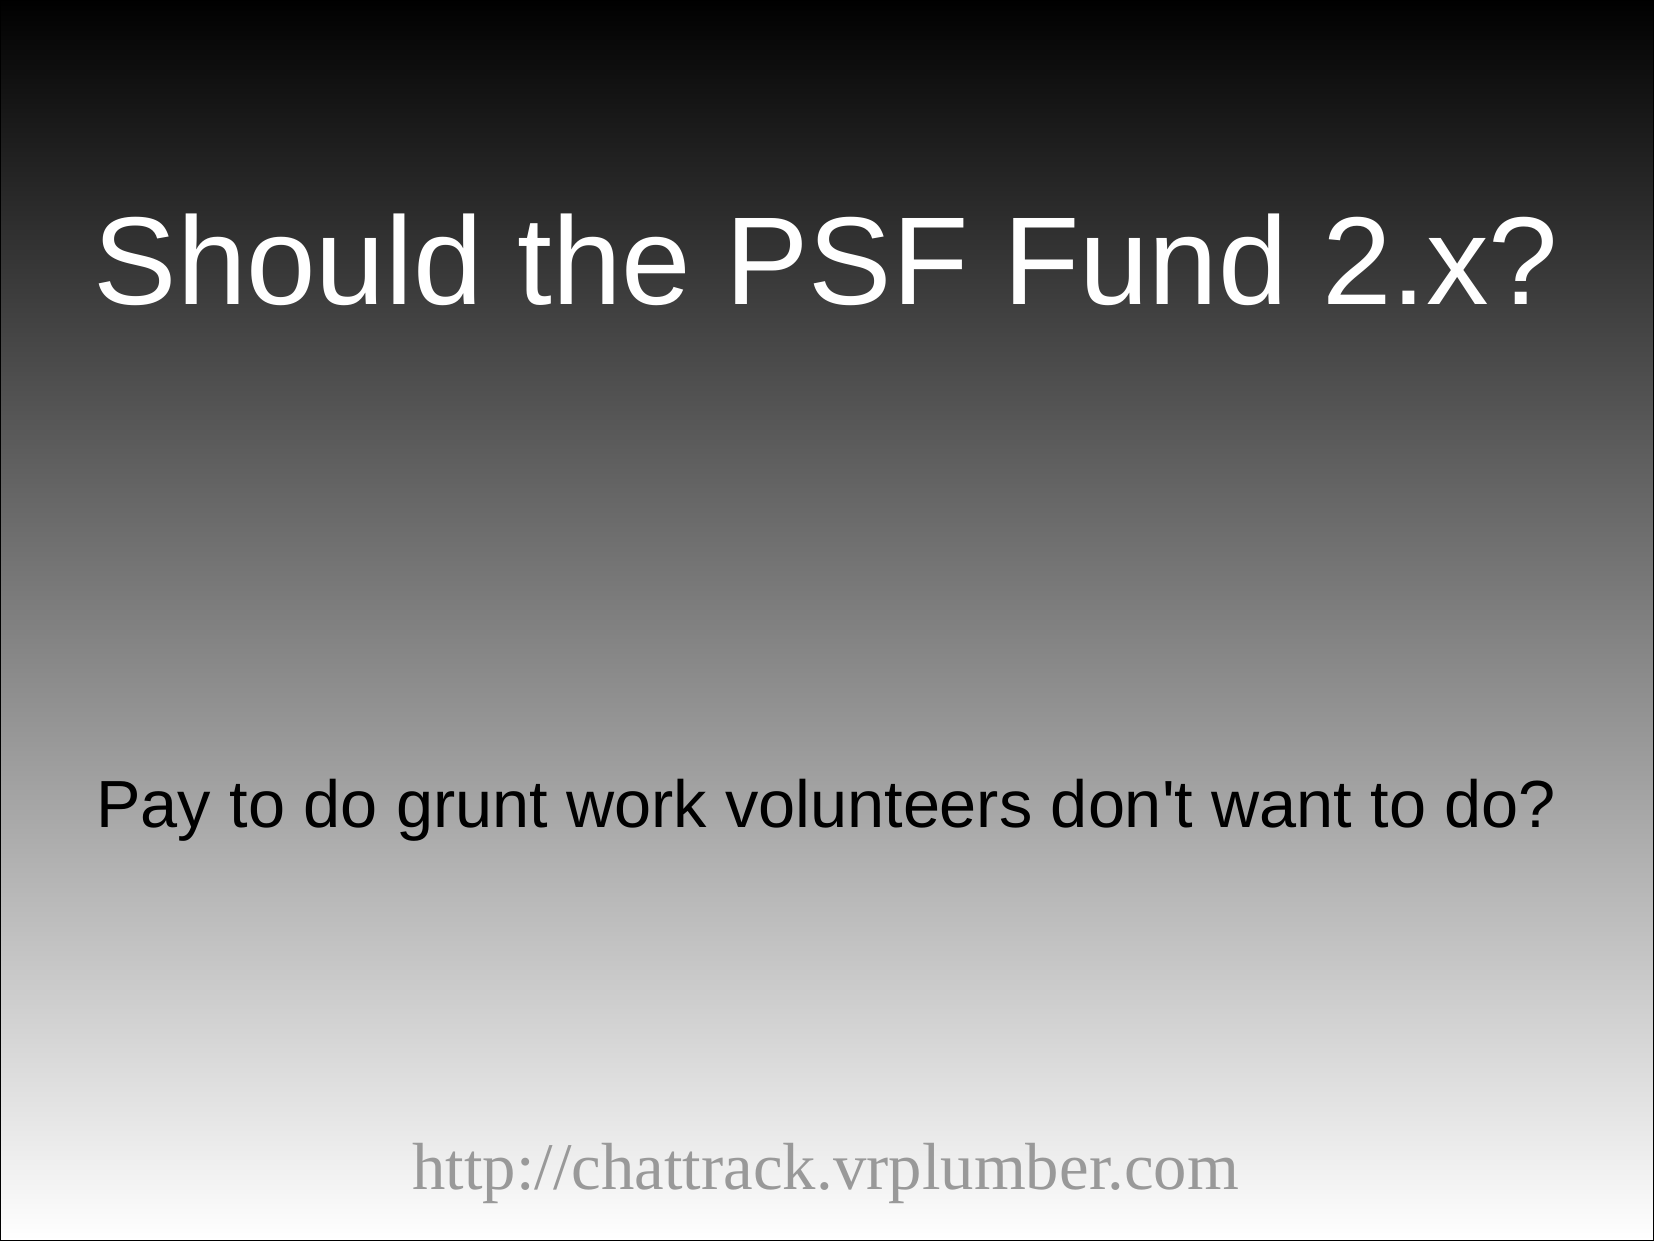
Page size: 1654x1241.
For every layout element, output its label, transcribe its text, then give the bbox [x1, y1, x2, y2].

subtitle Pay to do grunt work volunteers don't want to do? [29, 403, 1625, 1207]
title Should the PSF Fund 2.x? [0, 56, 1654, 466]
